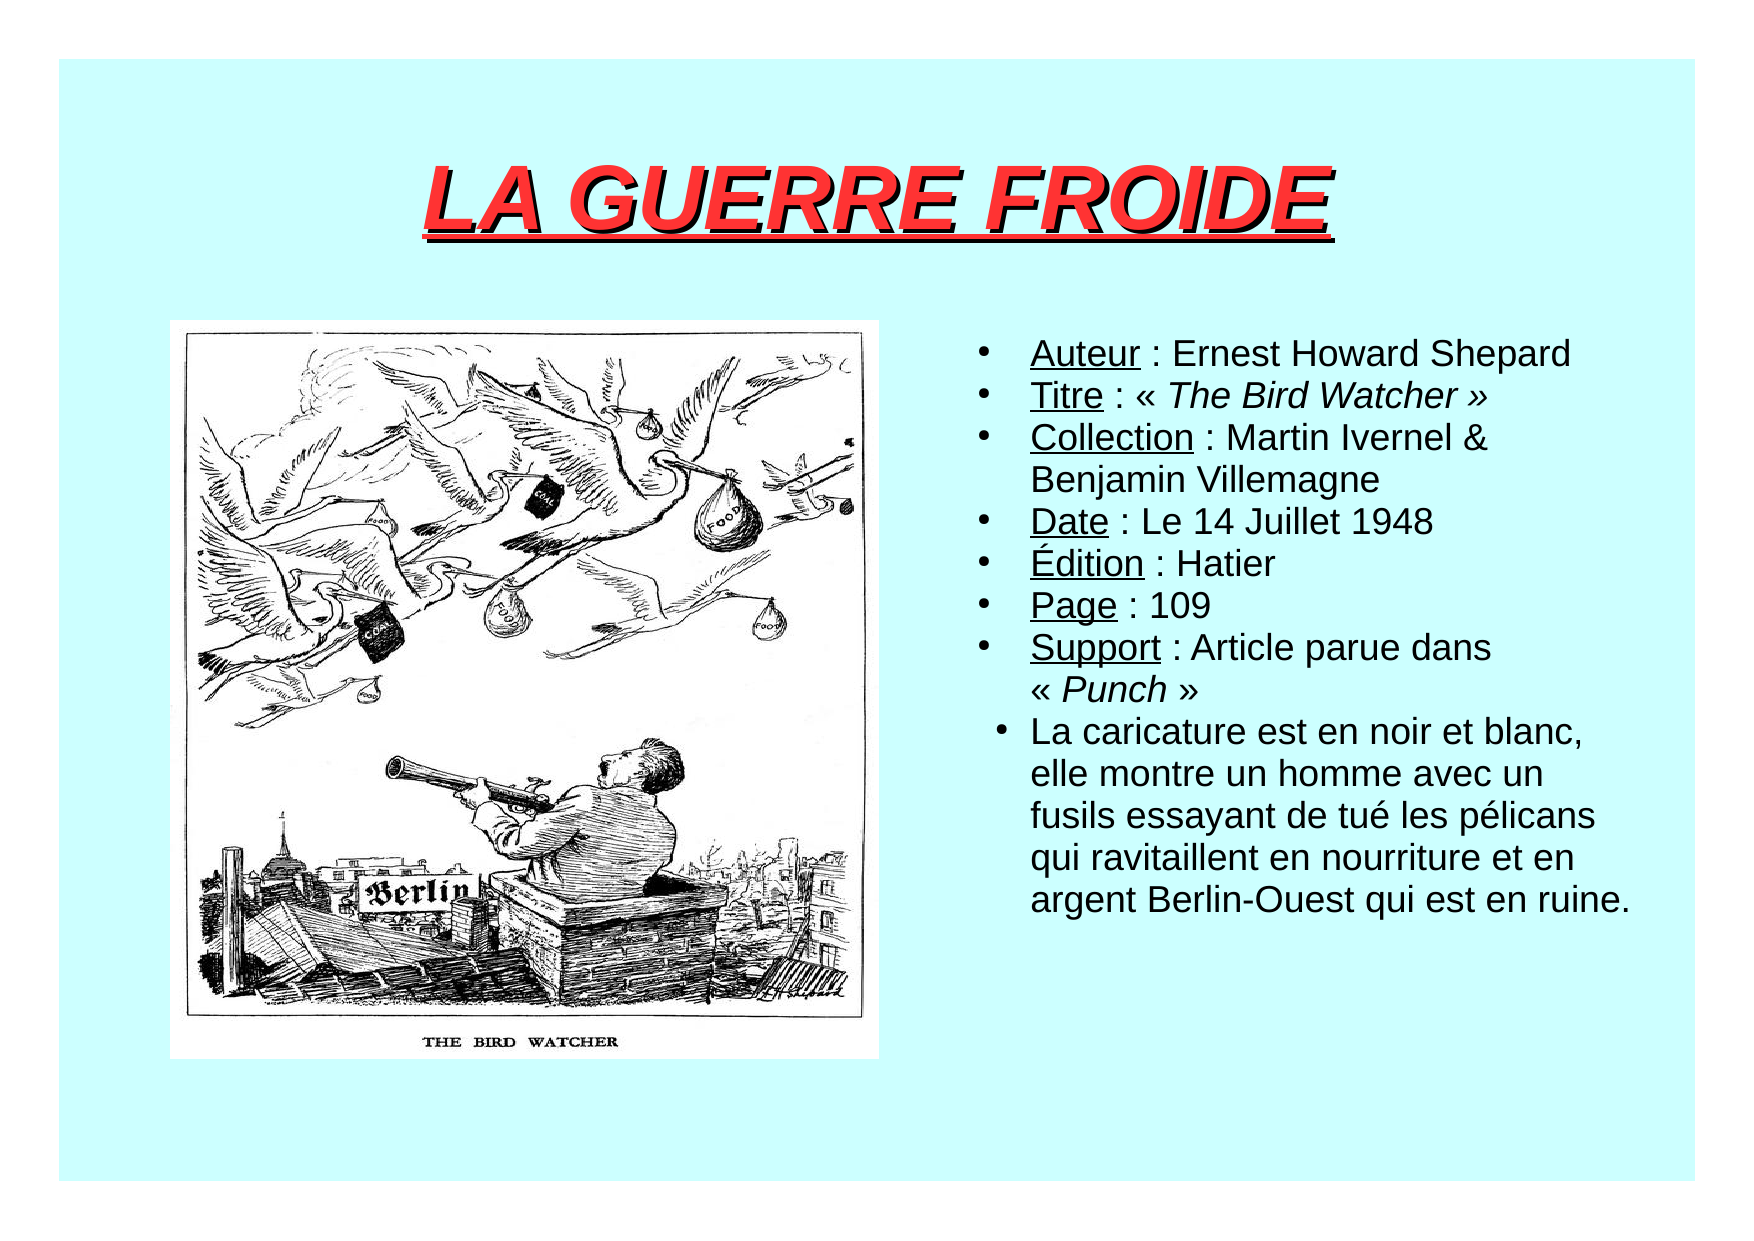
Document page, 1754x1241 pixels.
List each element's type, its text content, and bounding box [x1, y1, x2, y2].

text_box Auteur : Ernest Howard Shepard Titre : « The Bird Watcher » Collection : Martin Ivernel & Benjamin Villemagne Date : Le 14 Juillet 1948 Édition : Hatier Page : 109 Support : Article parue dans « Punch » La caricature est en noir et blanc, elle montre un homme avec un fusils essayant de tué les pélicans qui ravitaillent en nourriture et en argent Berlin-Ouest qui est en ruine. [944, 324, 1654, 1063]
picture [140, 320, 879, 1063]
title LA GUERRE FROIDE [140, 111, 1614, 284]
